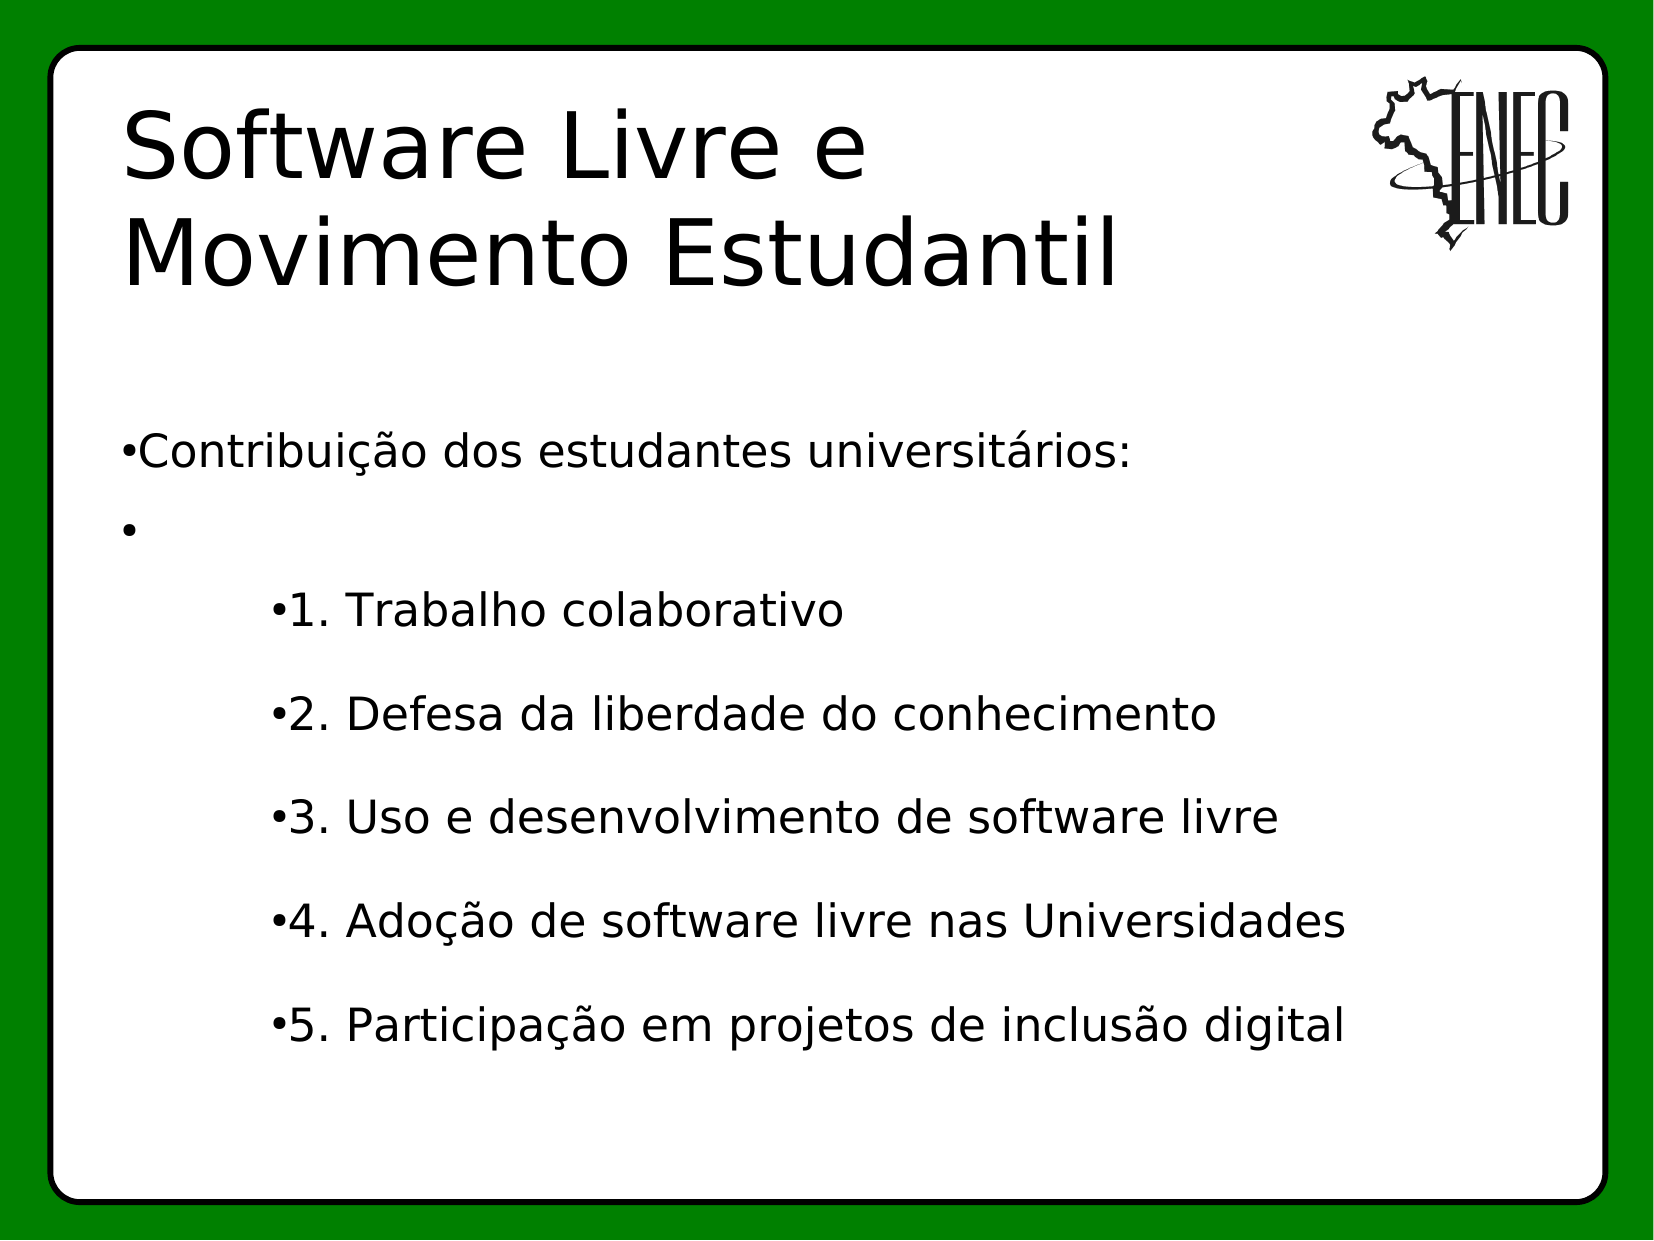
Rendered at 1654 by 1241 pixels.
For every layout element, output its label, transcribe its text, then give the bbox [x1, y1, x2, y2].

picture [1367, 71, 1574, 273]
list Contribuição dos estudantes universitários: 1. Trabalho colaborativo 2. Defesa da liberdade do conhecimento 3. Uso e desenvolvimento de software livre 4. Adoção de software livre nas Universidades 5. Participação em projetos de inclusão digital [121, 397, 1534, 1180]
title Software Livre e Movimento Estudantil [121, 93, 1534, 308]
